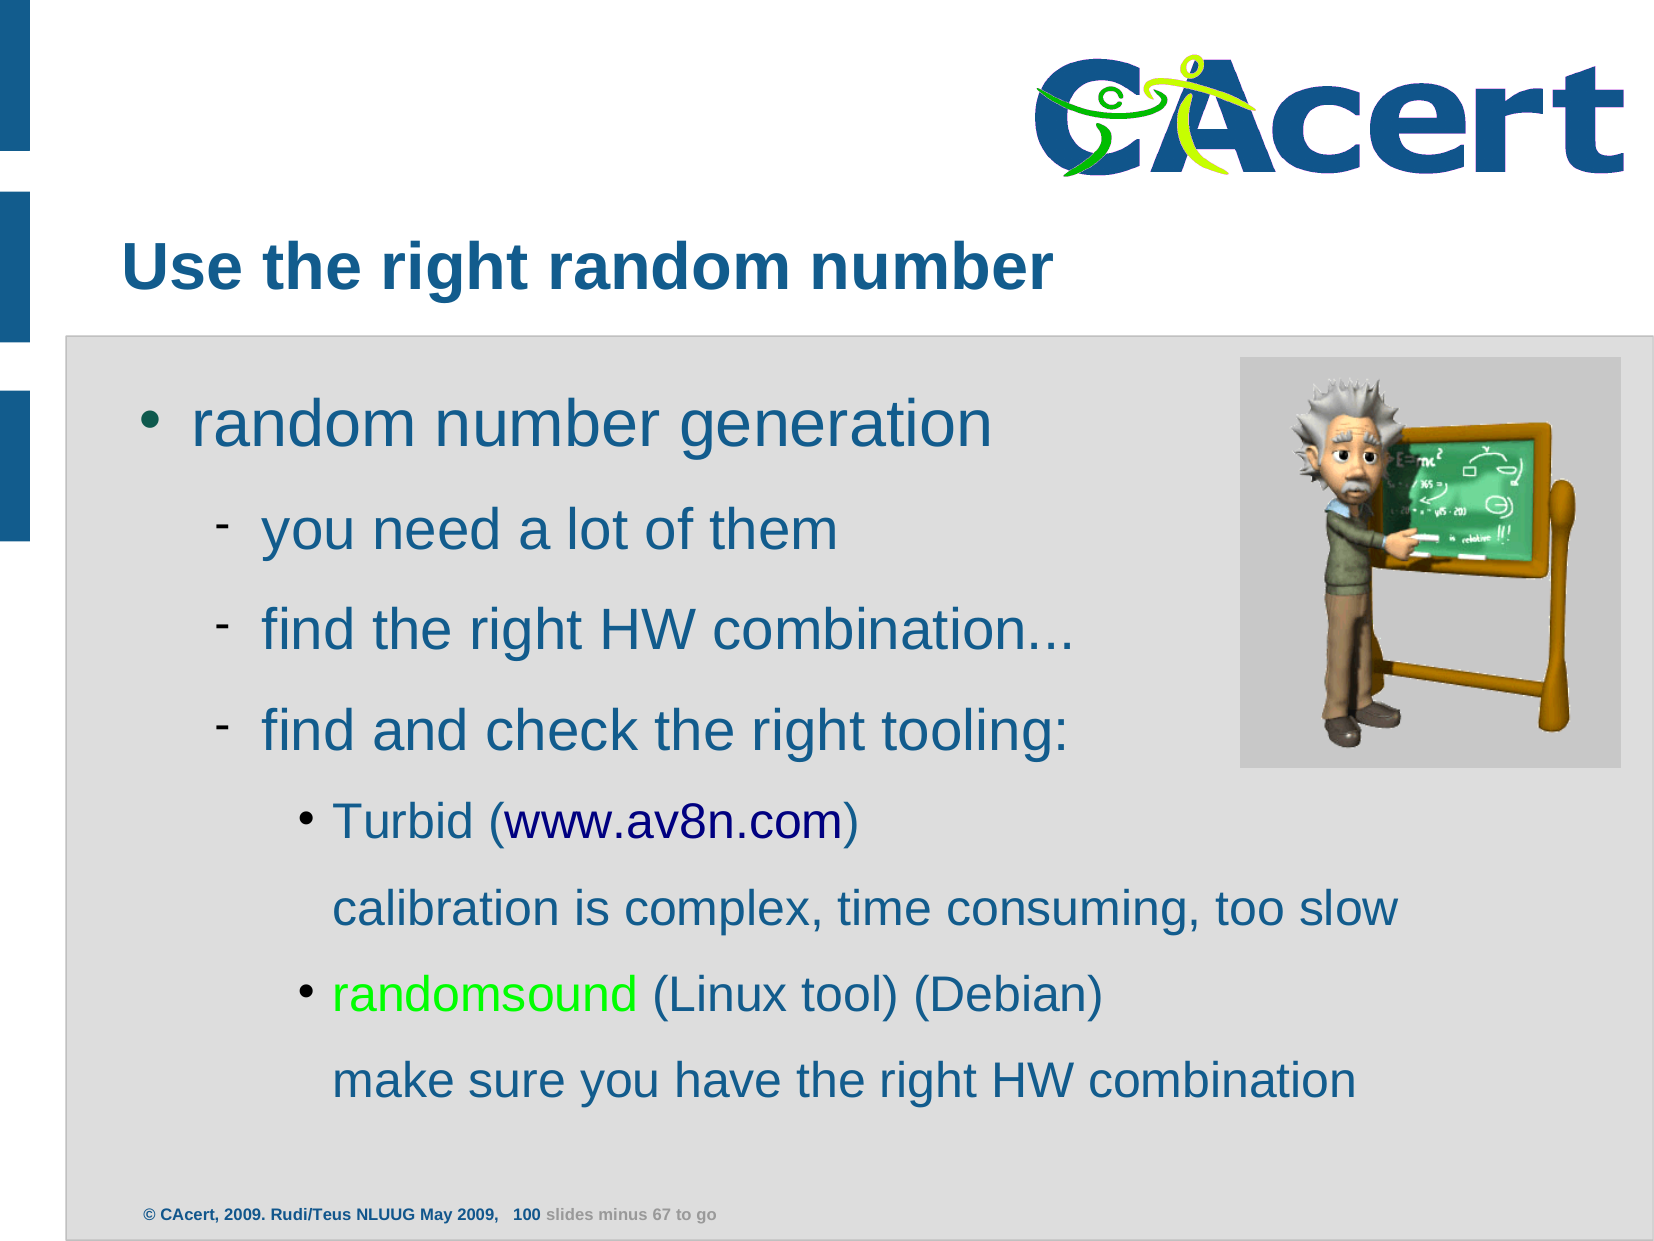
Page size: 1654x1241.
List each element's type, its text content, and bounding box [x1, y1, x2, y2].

title Use the right random number [121, 177, 1533, 315]
picture [1240, 357, 1621, 768]
picture [1033, 53, 1625, 178]
list random number generation you need a lot of them find the right HW combination... find and check the right tooling: Turbid (www.av8n.com) calibration is complex, time consuming, too slow randomsound (Linux tool) (Debian) make sure you have the right HW combination [121, 344, 1594, 1238]
